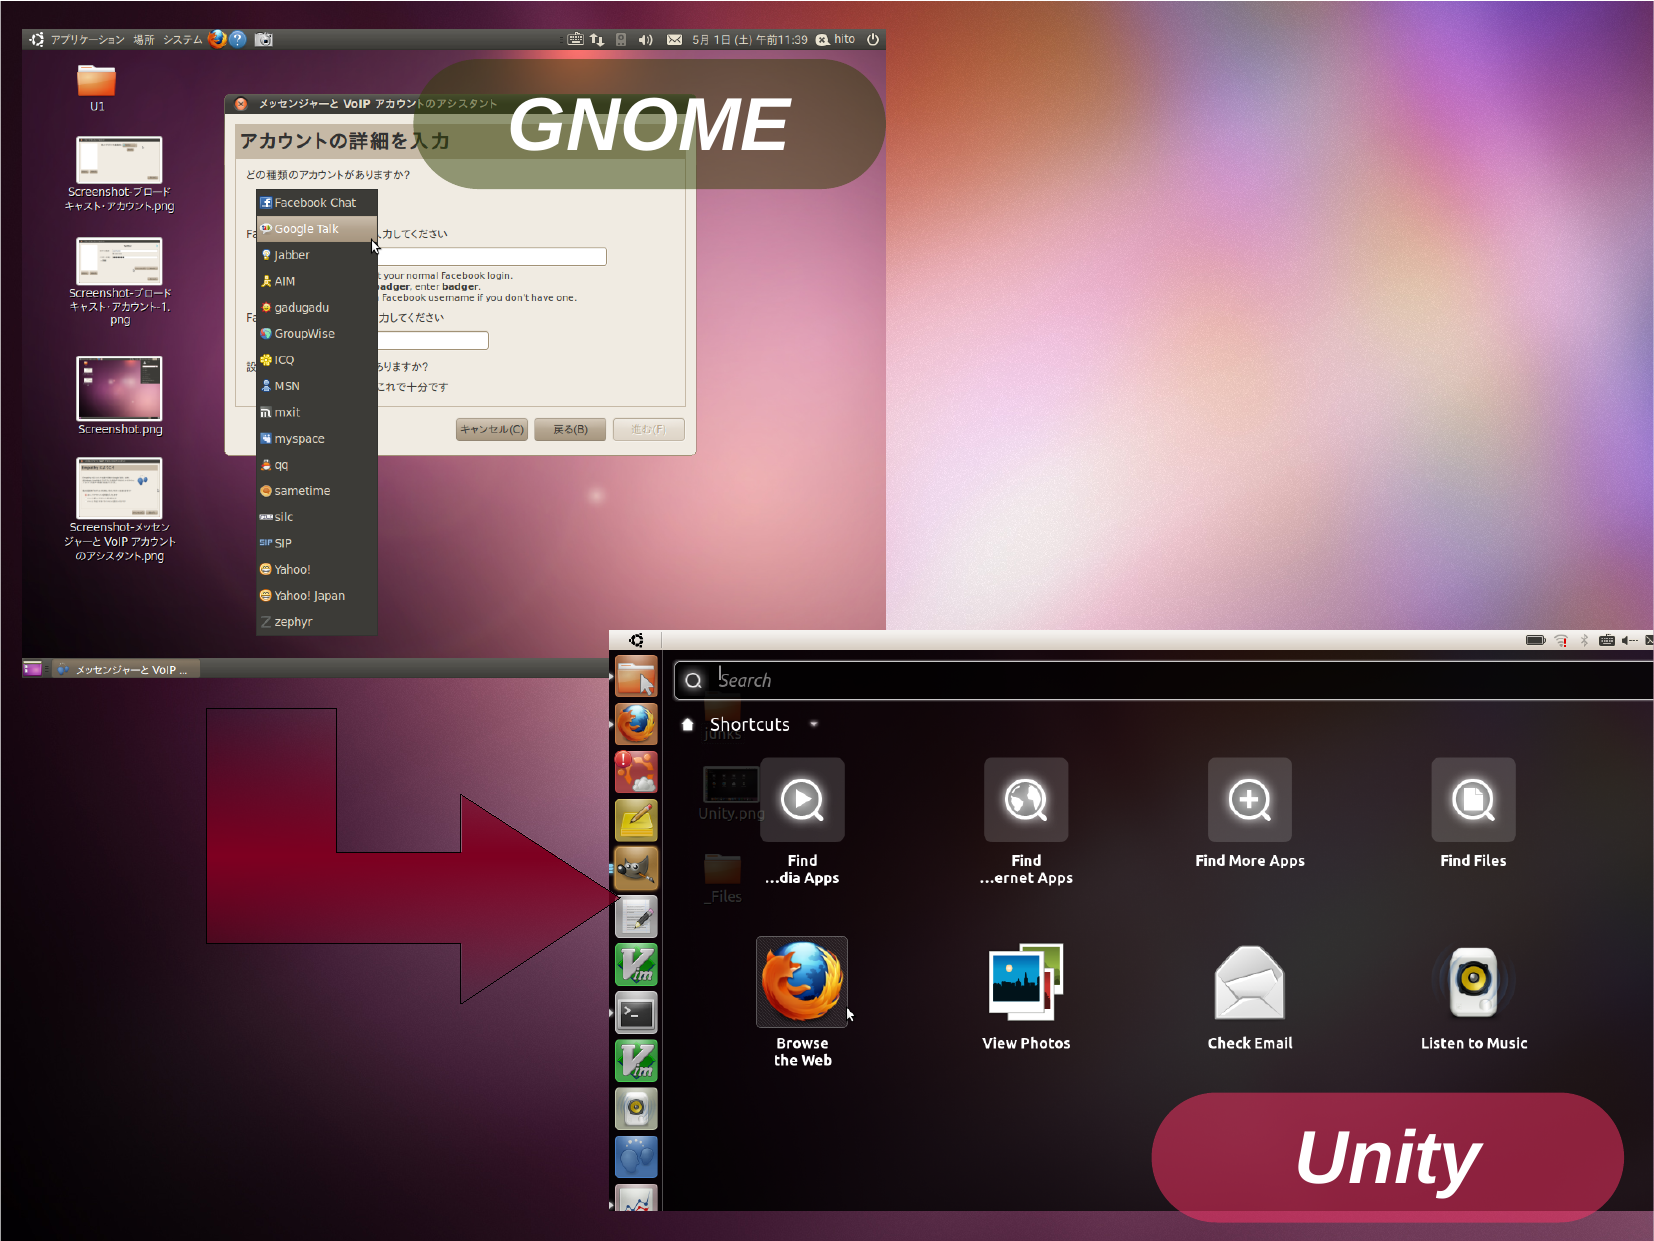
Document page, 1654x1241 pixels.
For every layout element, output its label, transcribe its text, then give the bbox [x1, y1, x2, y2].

text_box Unity [1151, 1092, 1625, 1223]
picture [0, 1, 1654, 1241]
text_box [206, 708, 621, 1004]
text_box GNOME [413, 59, 886, 190]
